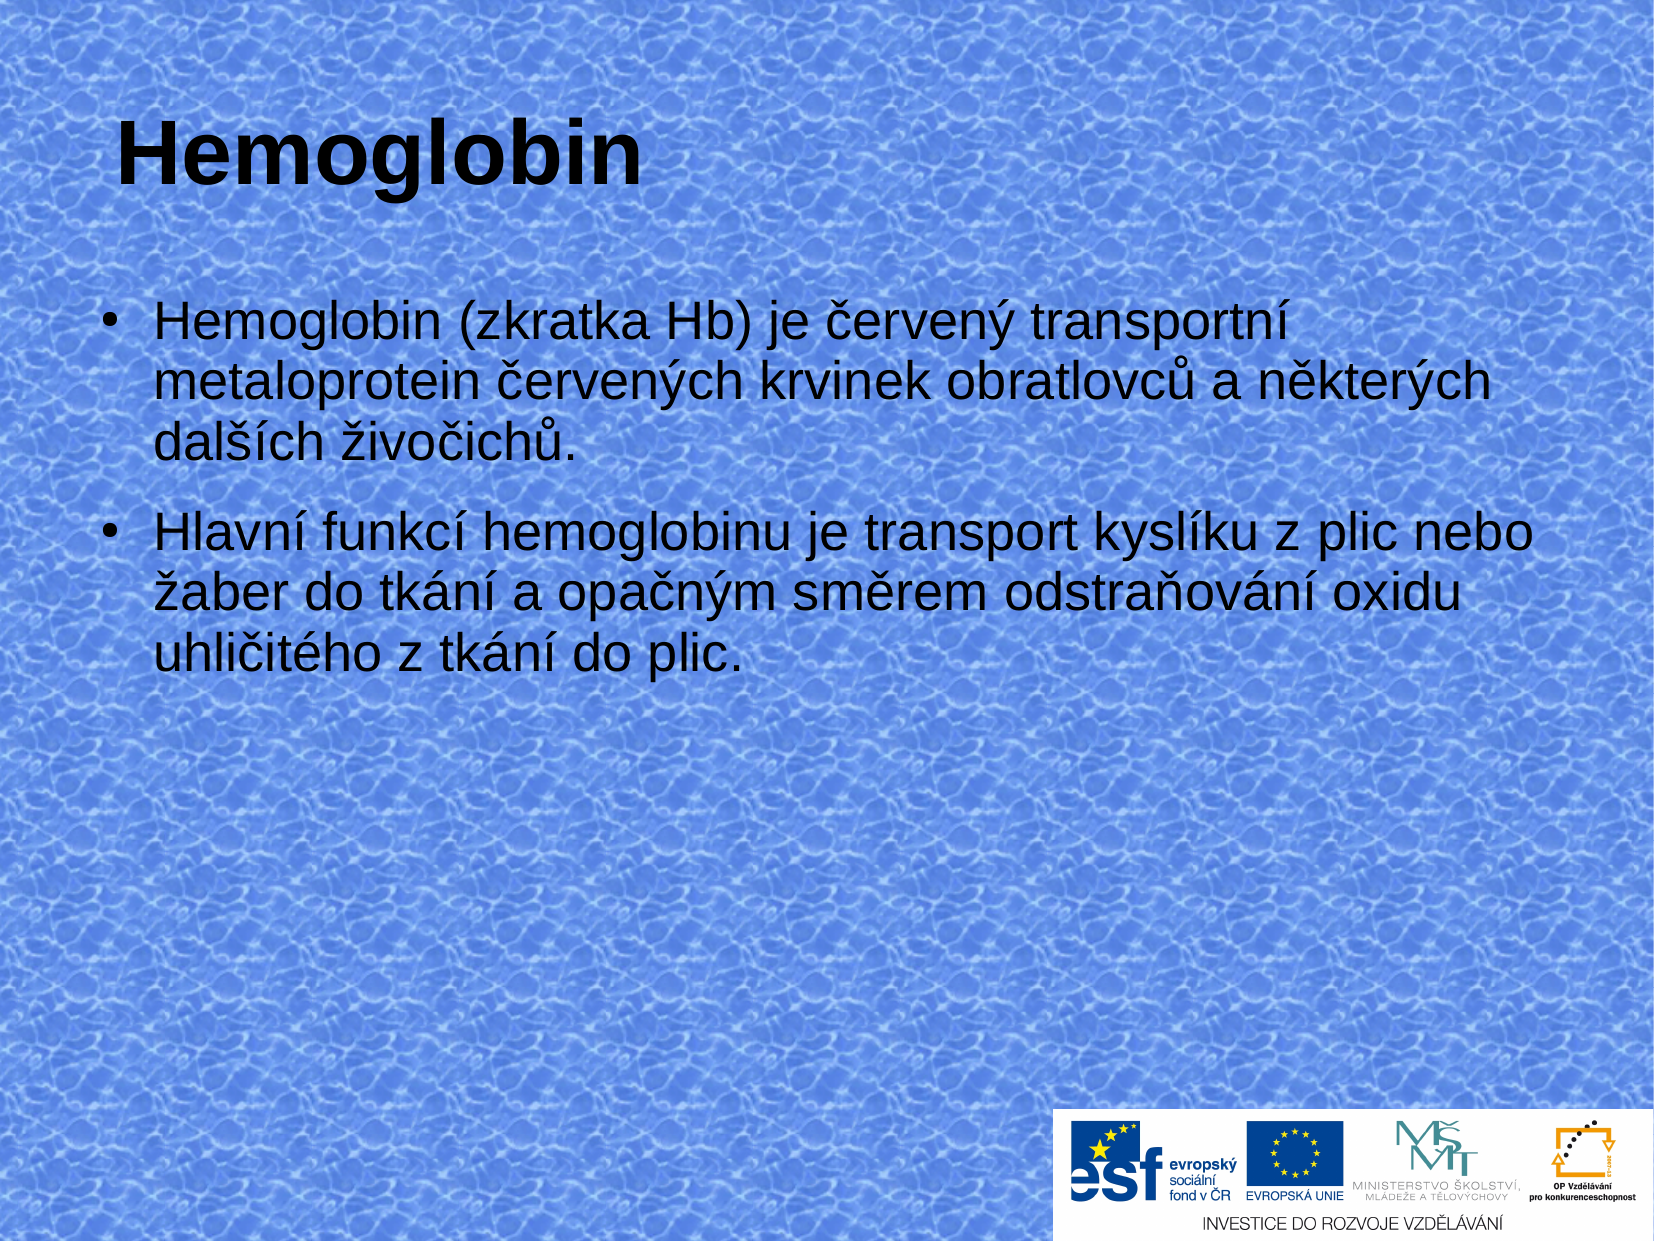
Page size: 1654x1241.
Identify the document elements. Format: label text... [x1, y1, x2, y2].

list Hemoglobin (zkratka Hb) je červený transportní metaloprotein červených krvinek obratlovců a některých dalších živočichů. Hlavní funkcí hemoglobinu je transport kyslíku z plic nebo žaber do tkání a opačným směrem odstraňování oxidu uhličitého z tkání do plic. [82, 290, 1571, 1109]
picture [0, 0, 1654, 1241]
title Hemoglobin [82, 49, 1571, 257]
